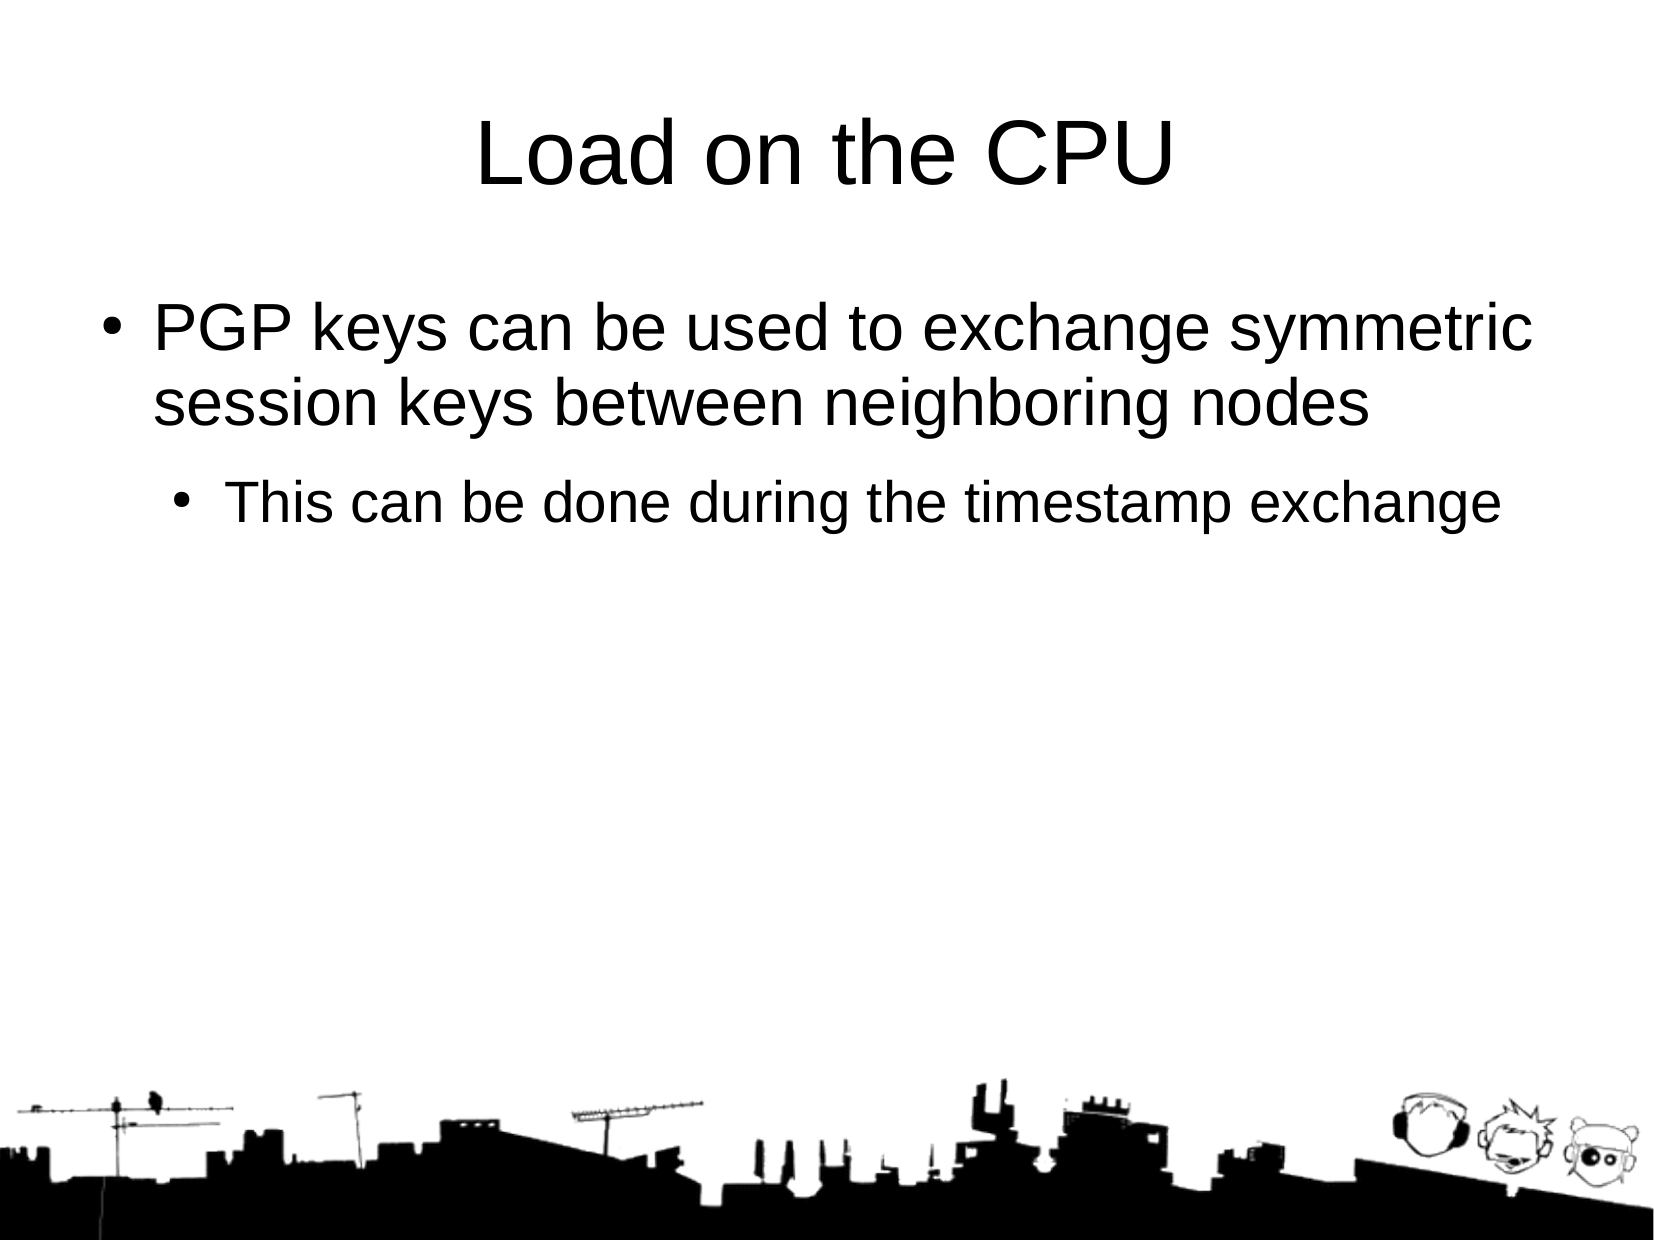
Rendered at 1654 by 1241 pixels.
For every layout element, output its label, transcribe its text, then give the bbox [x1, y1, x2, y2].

picture [0, 1077, 1654, 1240]
list PGP keys can be used to exchange symmetric session keys between neighboring nodes This can be done during the timestamp exchange [82, 290, 1571, 1094]
title Load on the CPU [82, 56, 1571, 250]
